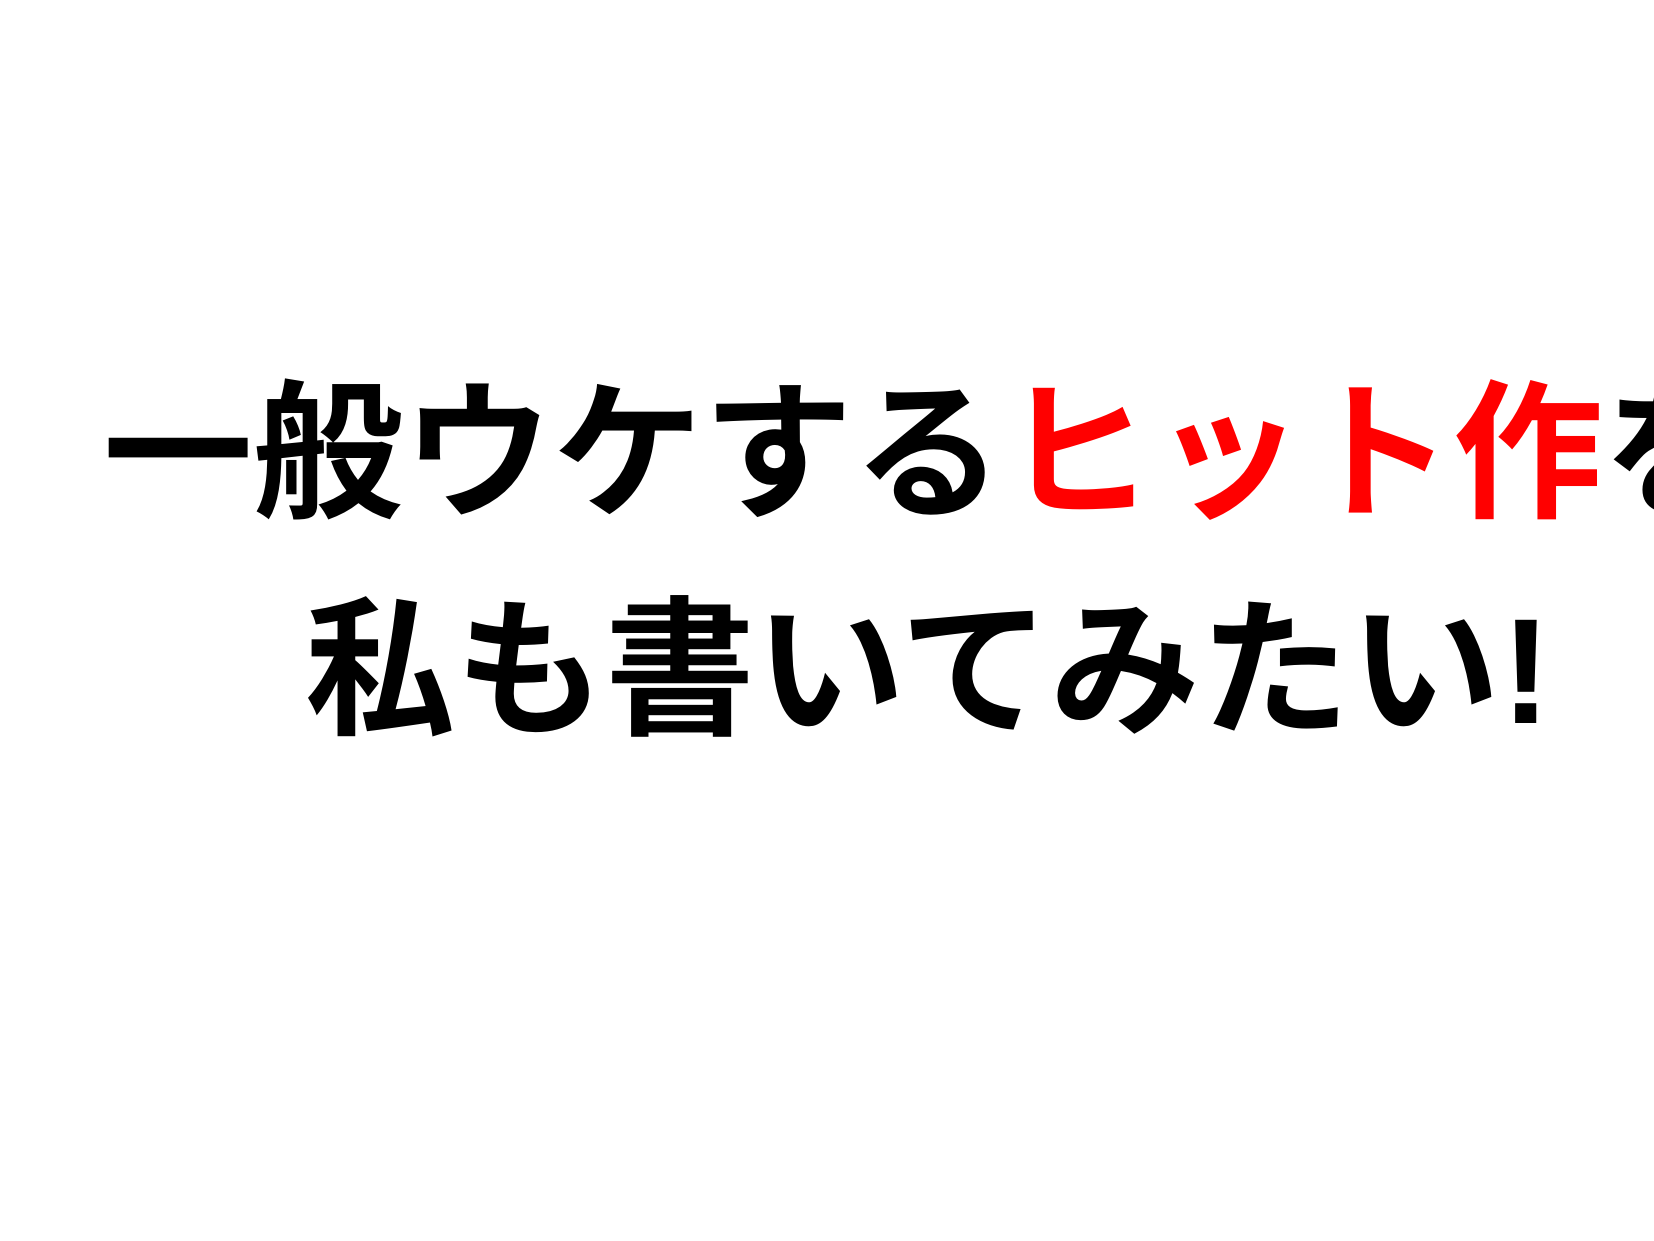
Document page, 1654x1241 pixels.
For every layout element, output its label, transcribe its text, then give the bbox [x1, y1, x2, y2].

text_box 一般ウケするヒット作を 私も書いてみたい! [88, 324, 1588, 669]
